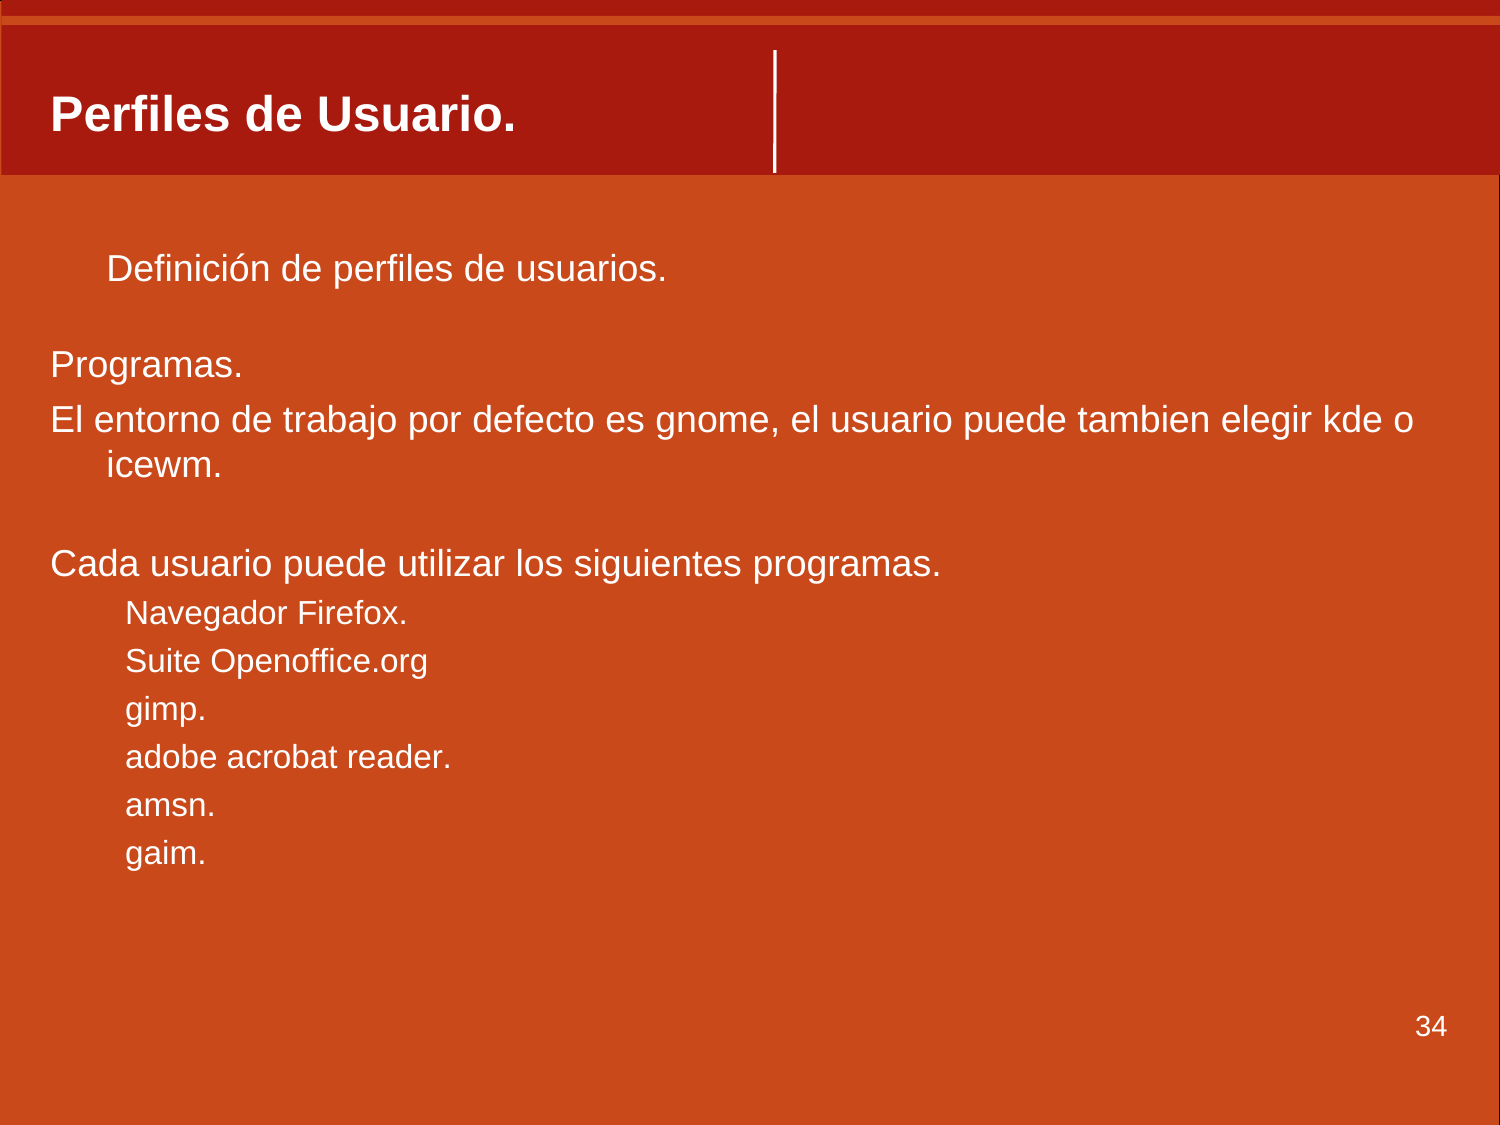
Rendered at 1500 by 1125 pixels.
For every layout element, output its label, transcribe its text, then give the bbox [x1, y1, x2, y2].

title Perfiles de Usuario. [50, 60, 751, 164]
list Definición de perfiles de usuarios. Programas. El entorno de trabajo por defecto es gnome, el usuario puede tambien elegir kde o icewm. Cada usuario puede utilizar los siguientes programas. Navegador Firefox. Suite Openoffice.org gimp. adobe acrobat reader. amsn. gaim. [50, 200, 1450, 988]
